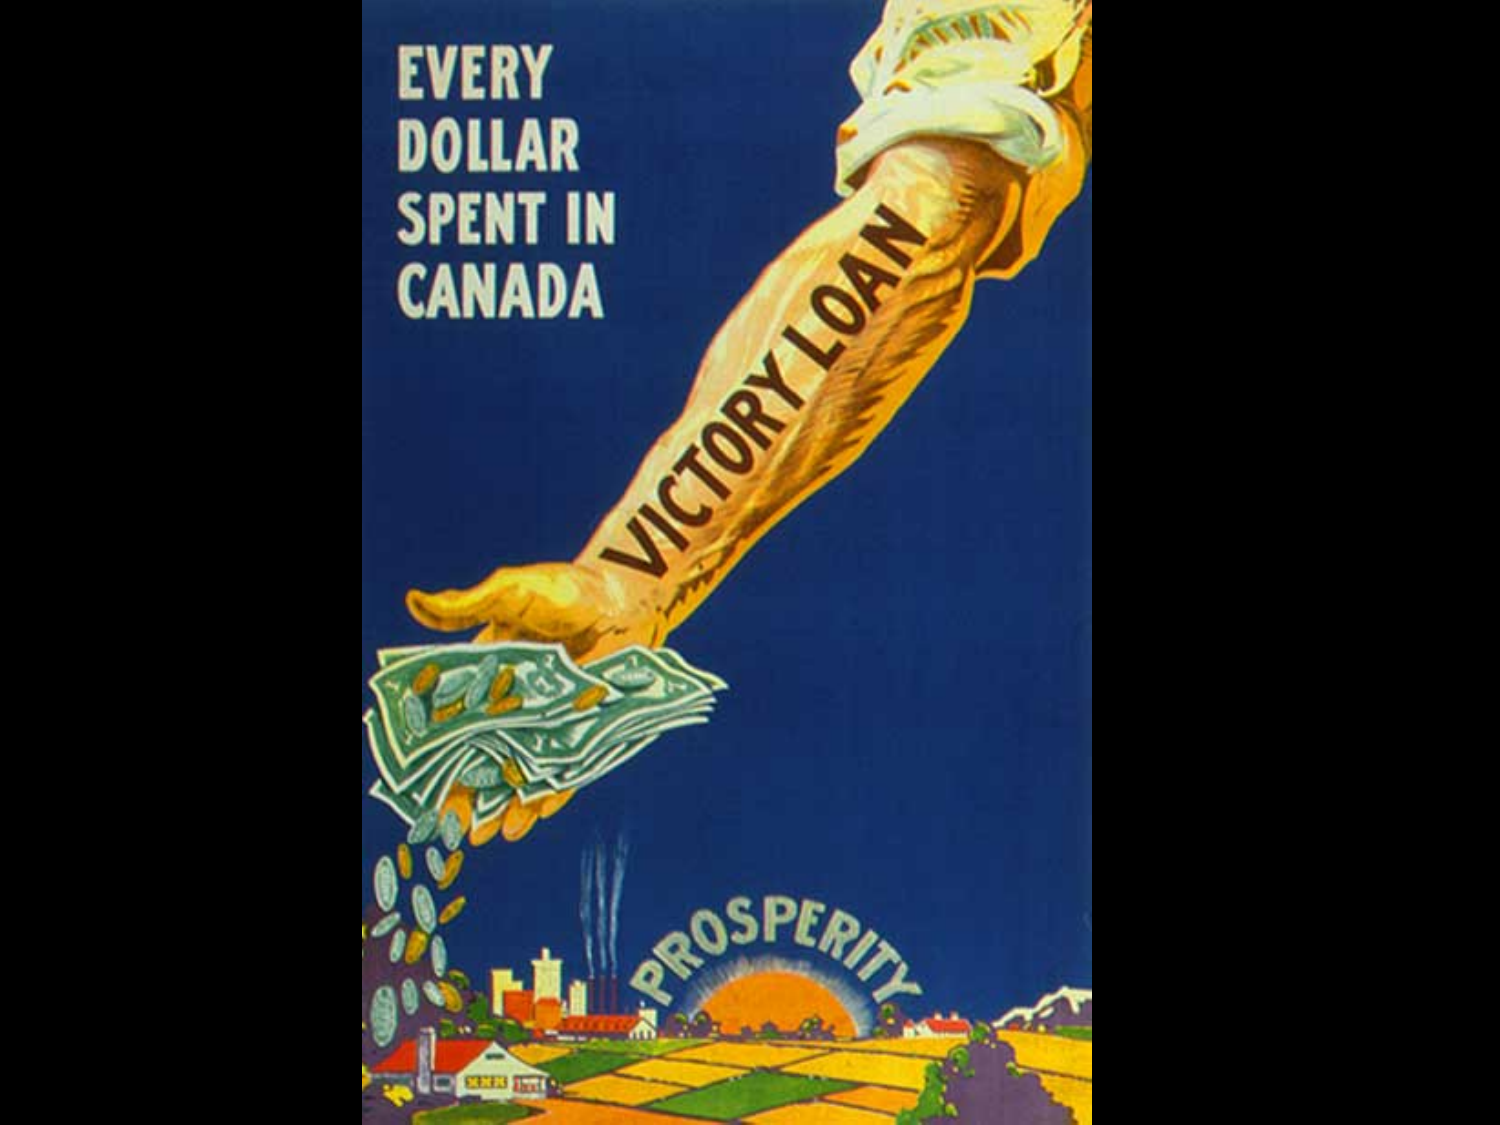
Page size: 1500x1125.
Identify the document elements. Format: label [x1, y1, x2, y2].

picture [362, 0, 1092, 1125]
